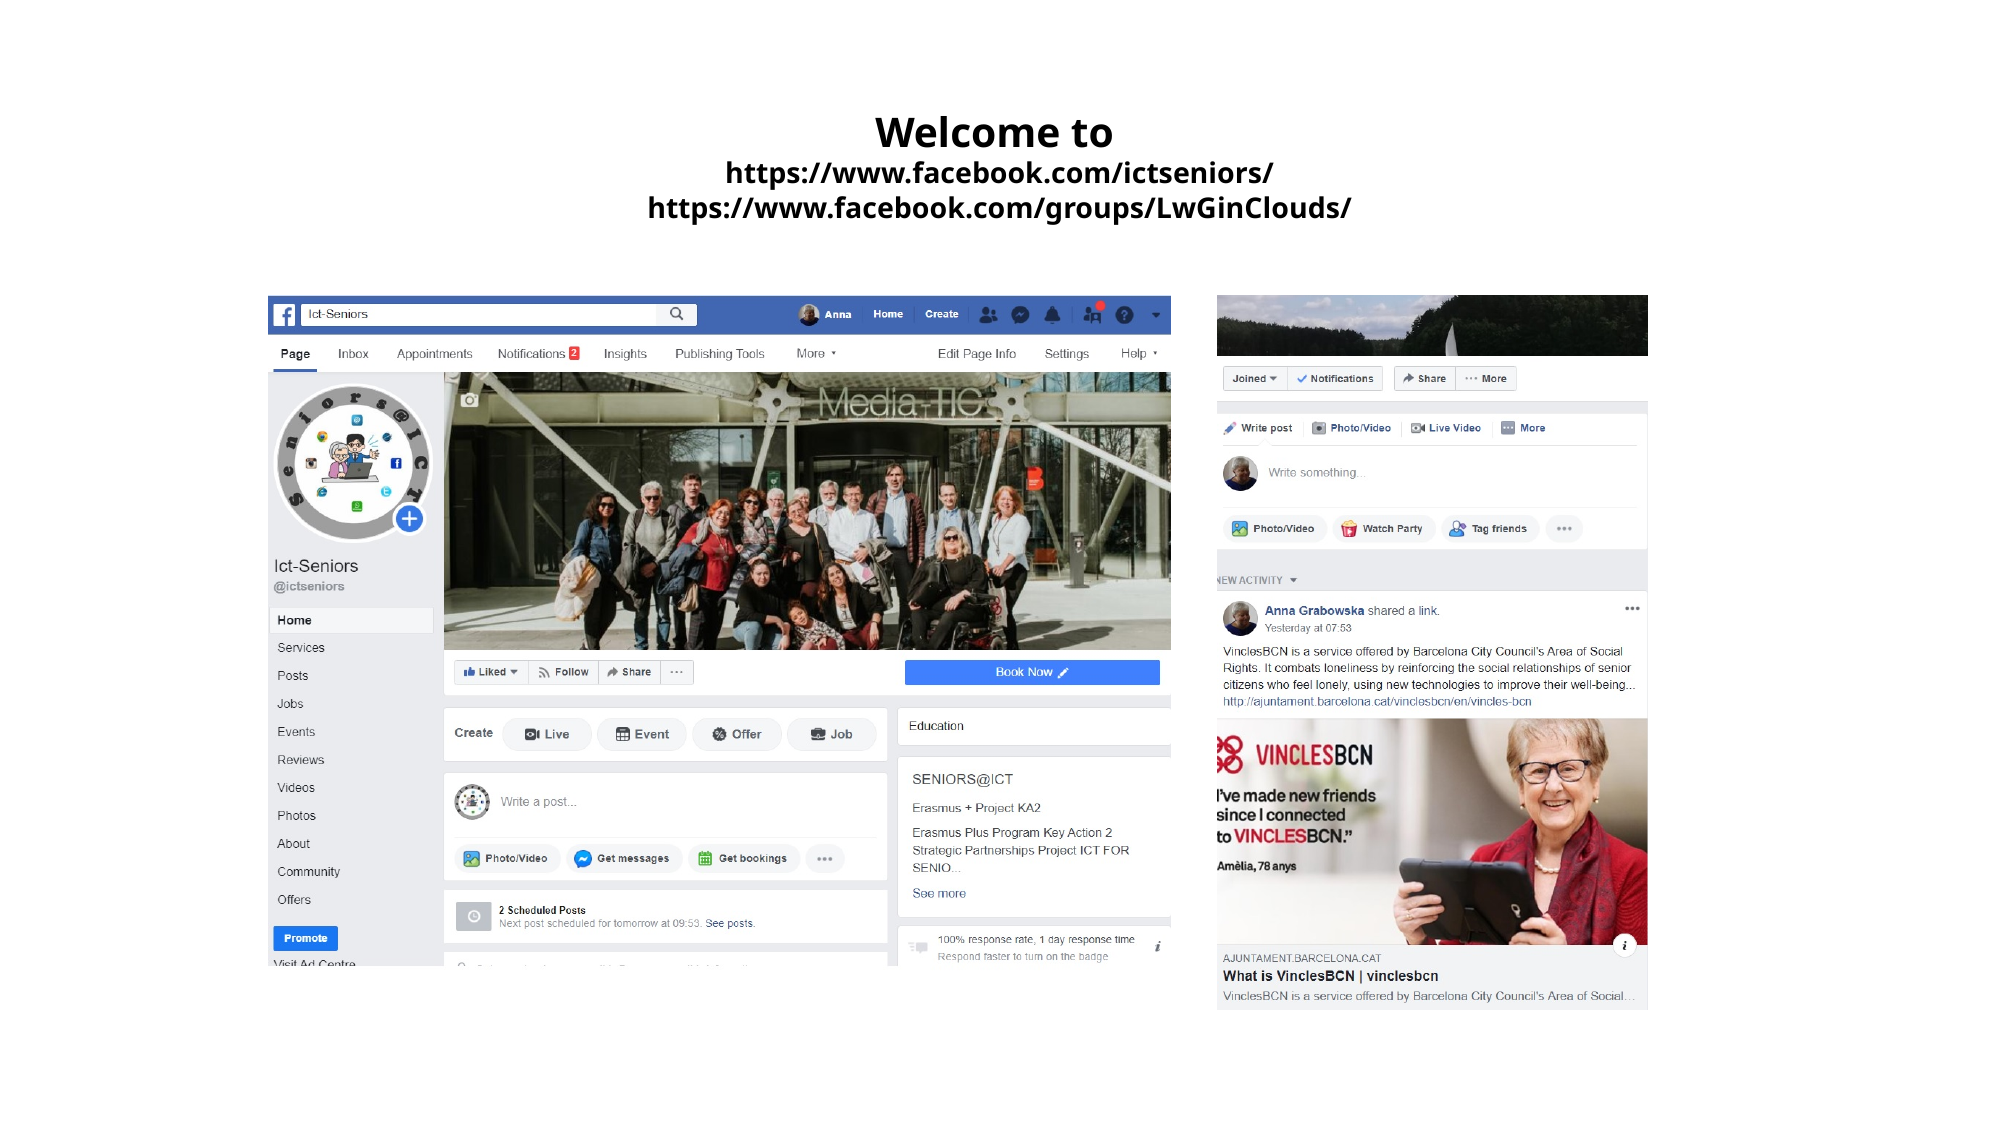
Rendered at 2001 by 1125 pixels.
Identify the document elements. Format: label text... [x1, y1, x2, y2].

title Welcome to https://www.facebook.com/ictseniors/ https://www.facebook.com/groups/LwGinClouds/ [137, 59, 1863, 278]
picture [1217, 295, 1648, 1010]
picture [268, 295, 1171, 1025]
